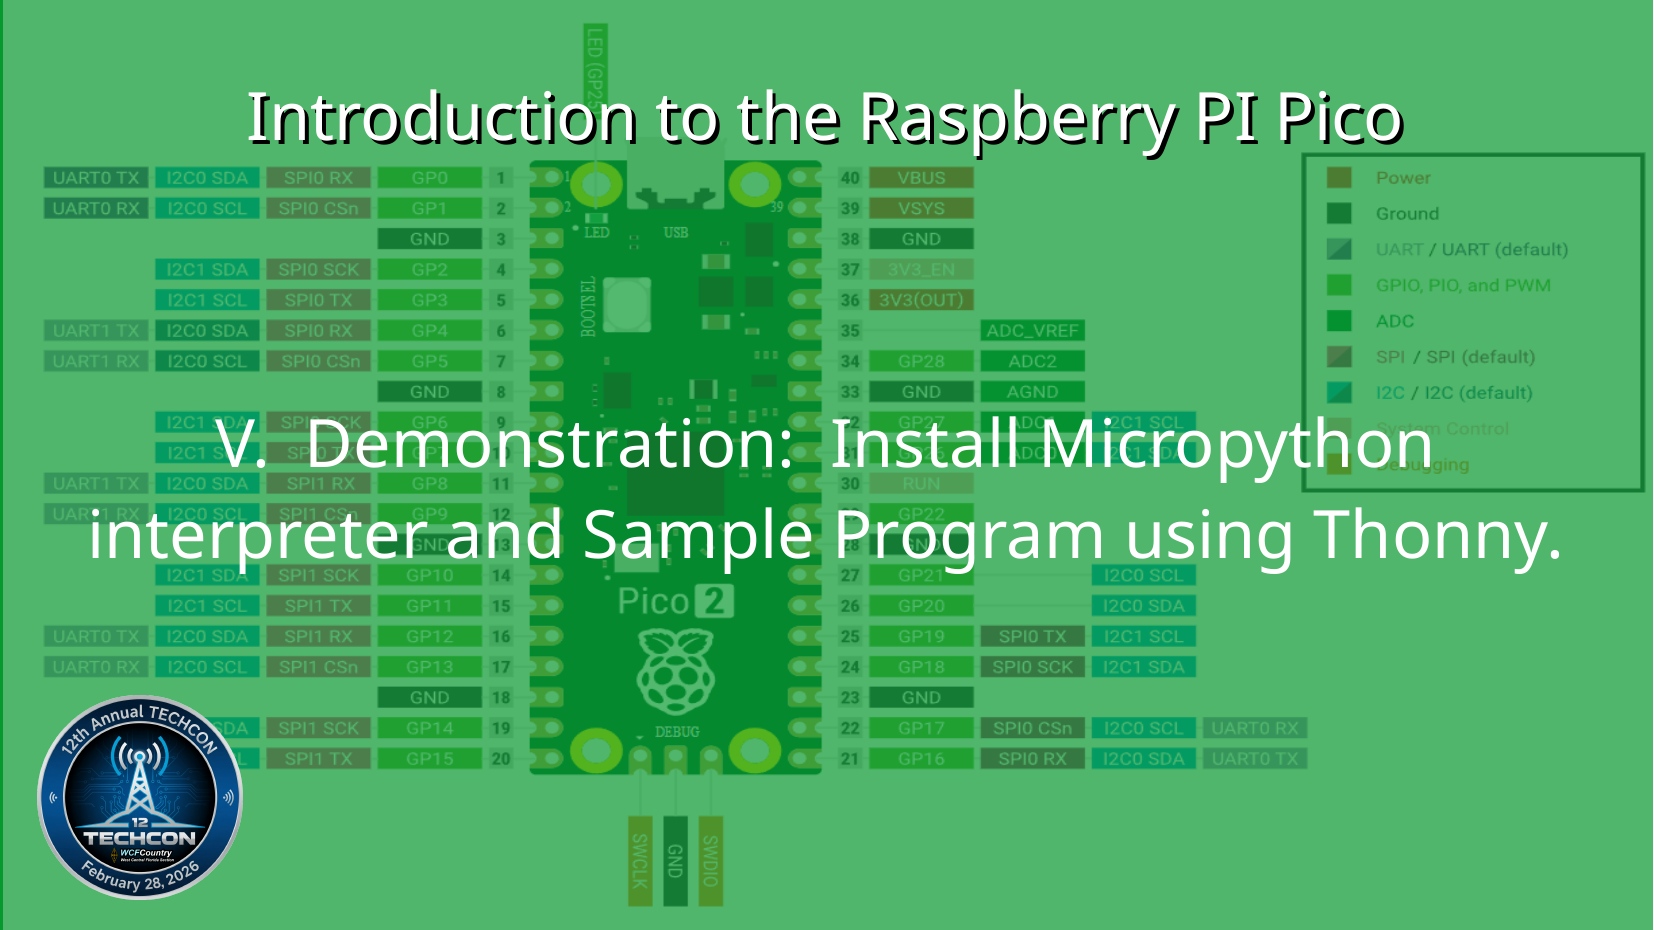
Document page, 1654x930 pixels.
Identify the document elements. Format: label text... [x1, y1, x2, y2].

list V. Demonstration: Install Micropython interpreter and Sample Program using Thonny. [82, 217, 1571, 757]
picture [37, 695, 243, 900]
title Introduction to the Raspberry PI Pico [82, 29, 1571, 200]
